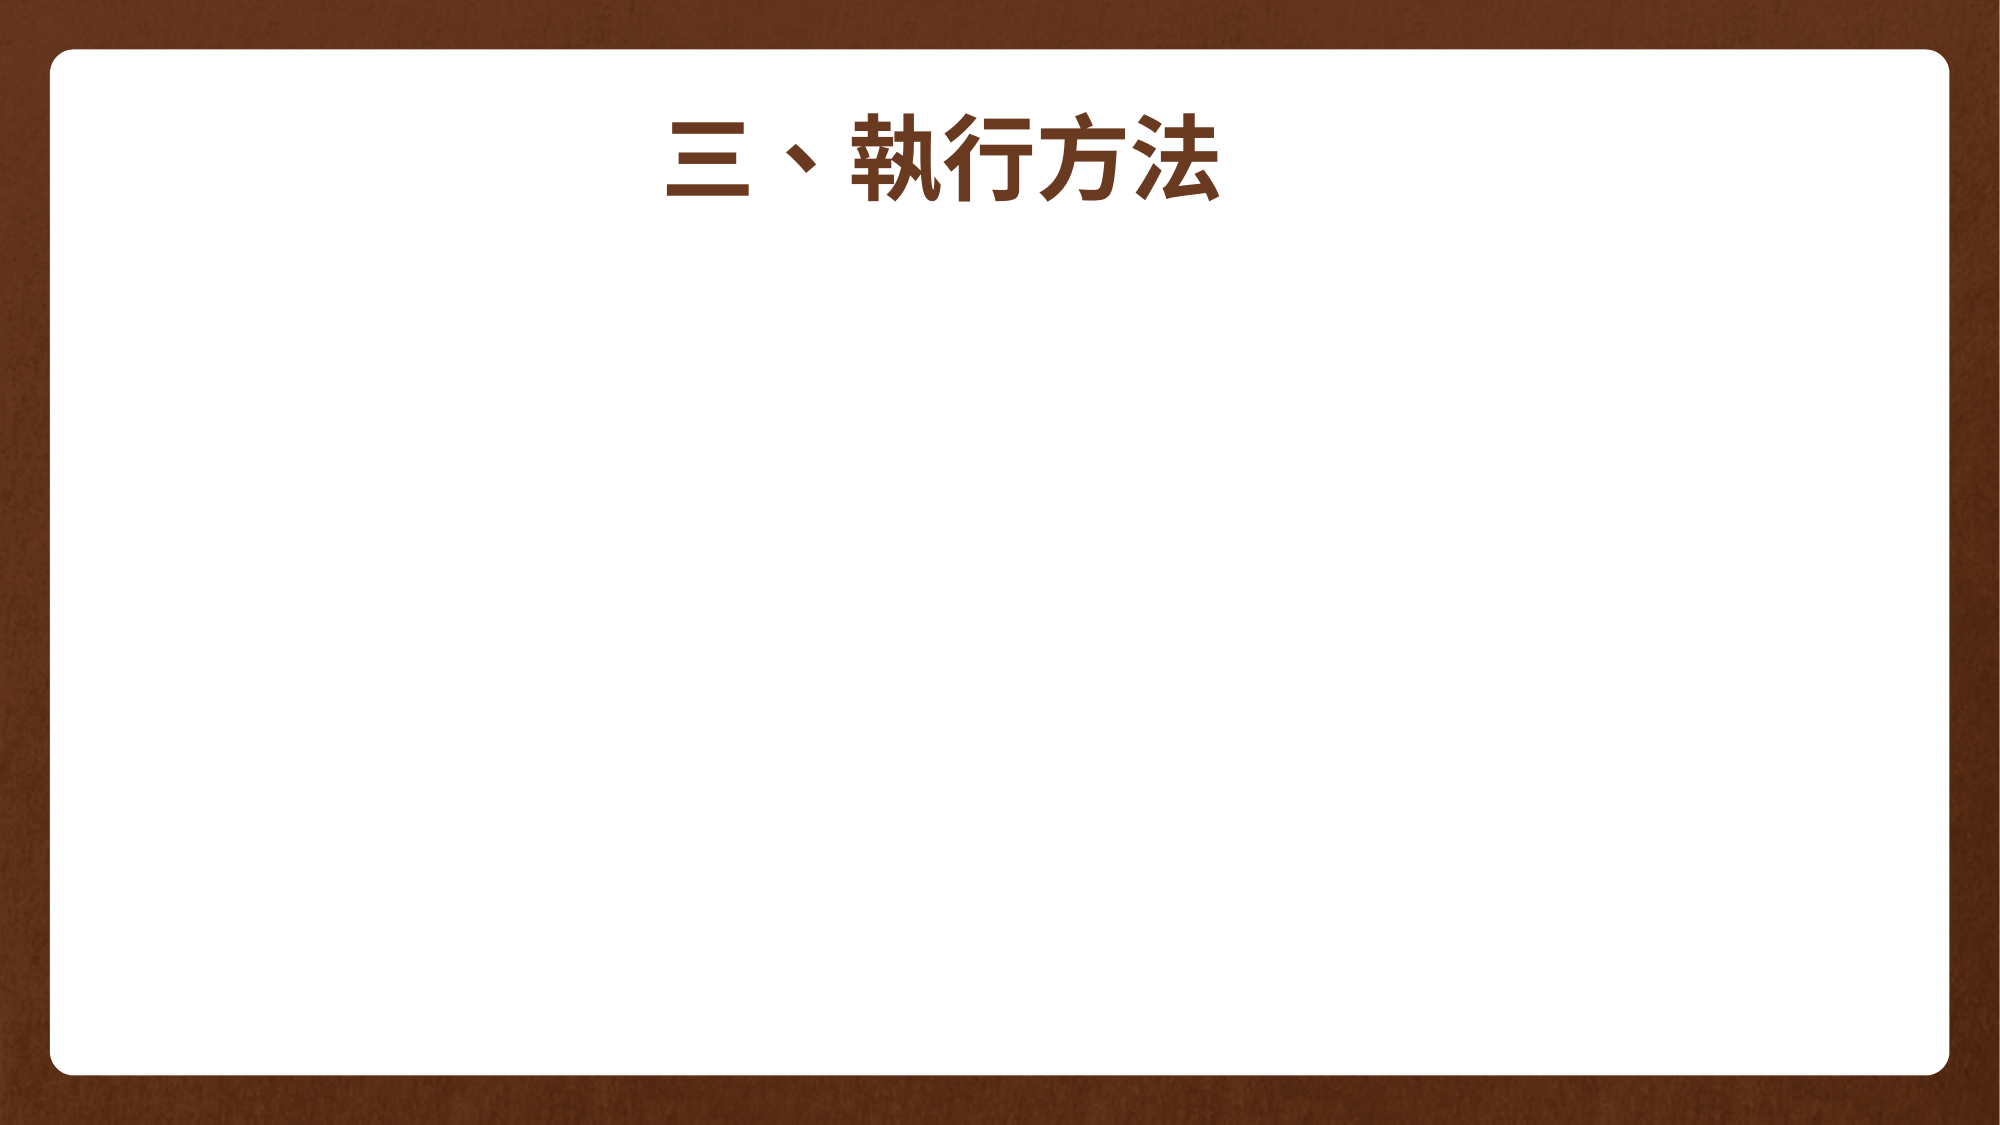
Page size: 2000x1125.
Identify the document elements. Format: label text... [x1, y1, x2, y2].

title 三、執行方法 [142, 90, 1743, 220]
picture [0, 0, 2000, 1125]
